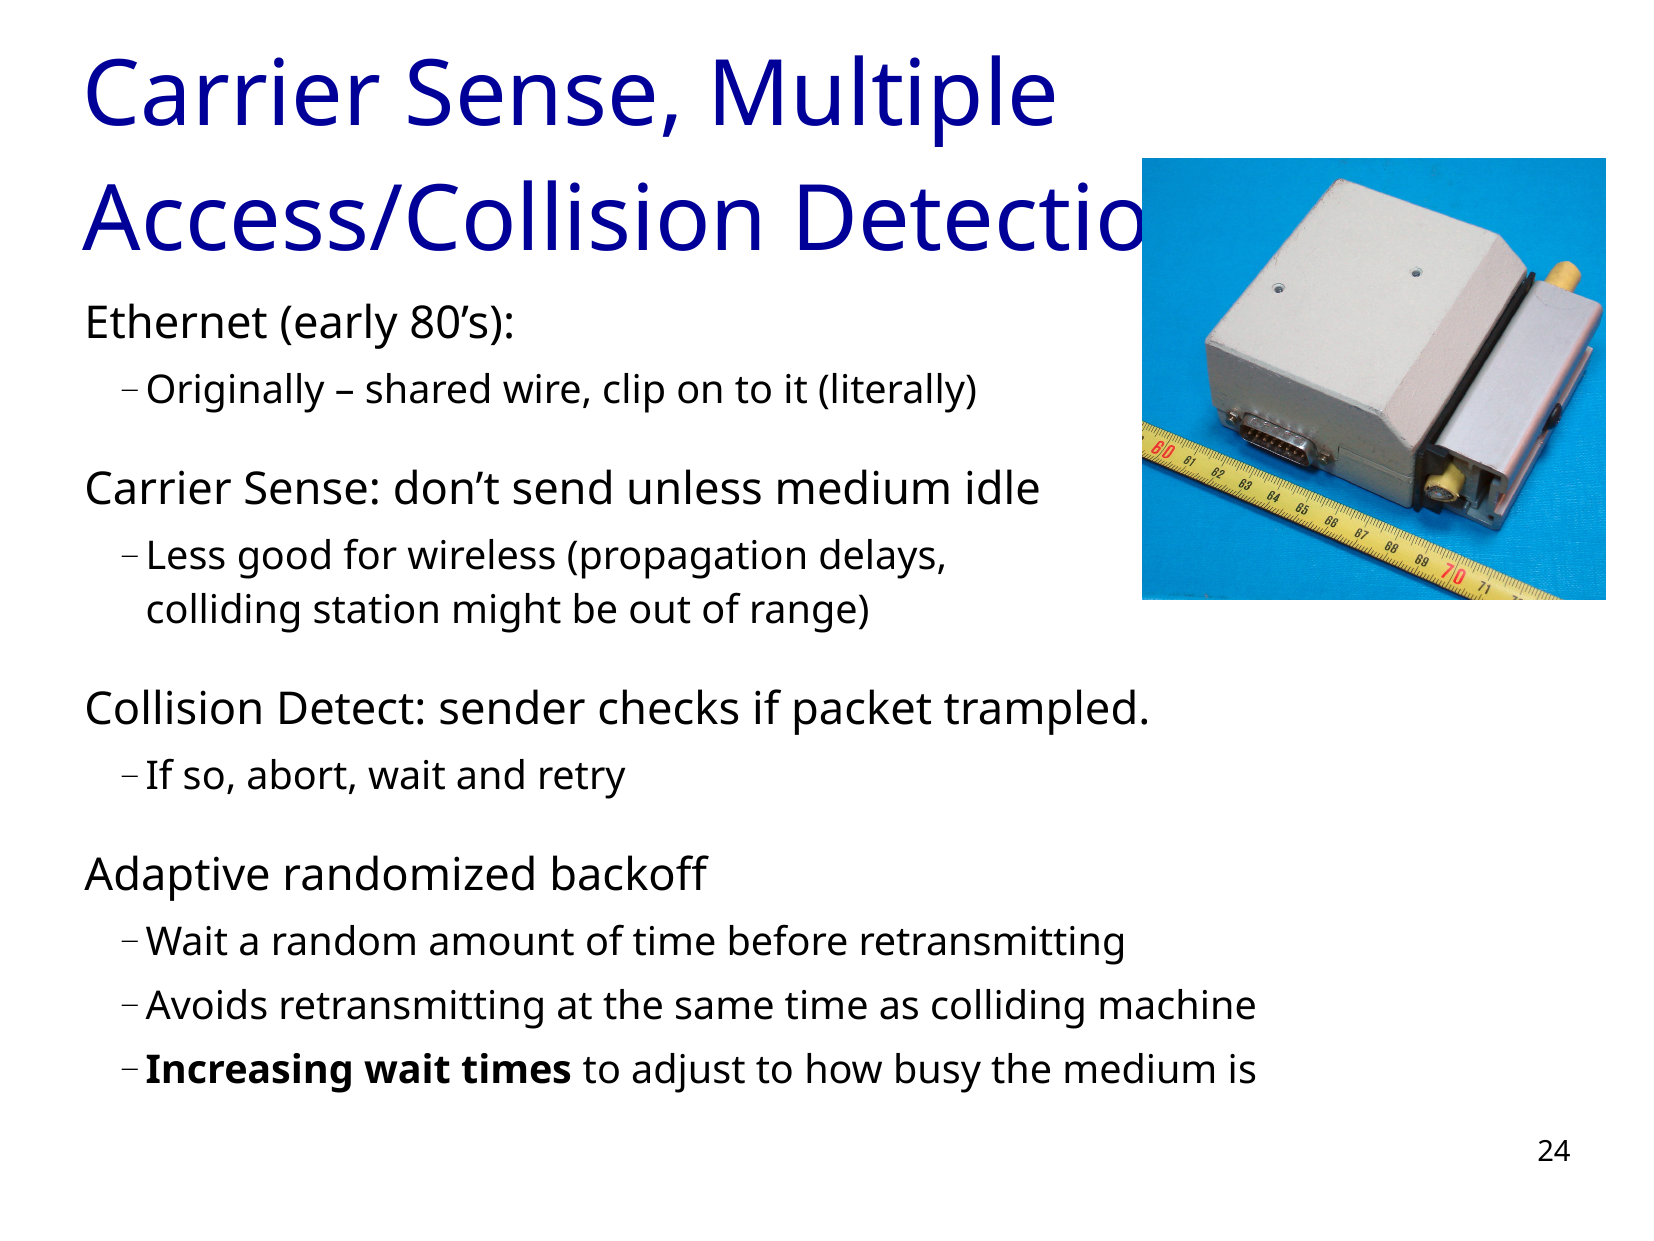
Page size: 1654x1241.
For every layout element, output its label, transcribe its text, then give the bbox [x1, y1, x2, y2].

picture [1205, 179, 1603, 537]
picture [1142, 422, 1565, 601]
list Ethernet (early 80’s): Originally – shared wire, clip on to it (literally) Carrier Sense: don’t send unless medium idle Less good for wireless (propagation delays, colliding station might be out of range) Collision Detect: sender checks if packet trampled. If so, abort, wait and retry Adaptive randomized backoff Wait a random amount of time before retransmitting Avoids retransmitting at the same time as colliding machine Increasing wait times to adjust to how busy the medium is [60, 290, 1571, 1096]
title Carrier Sense, Multiple Access/Collision Detection [82, 49, 1571, 257]
